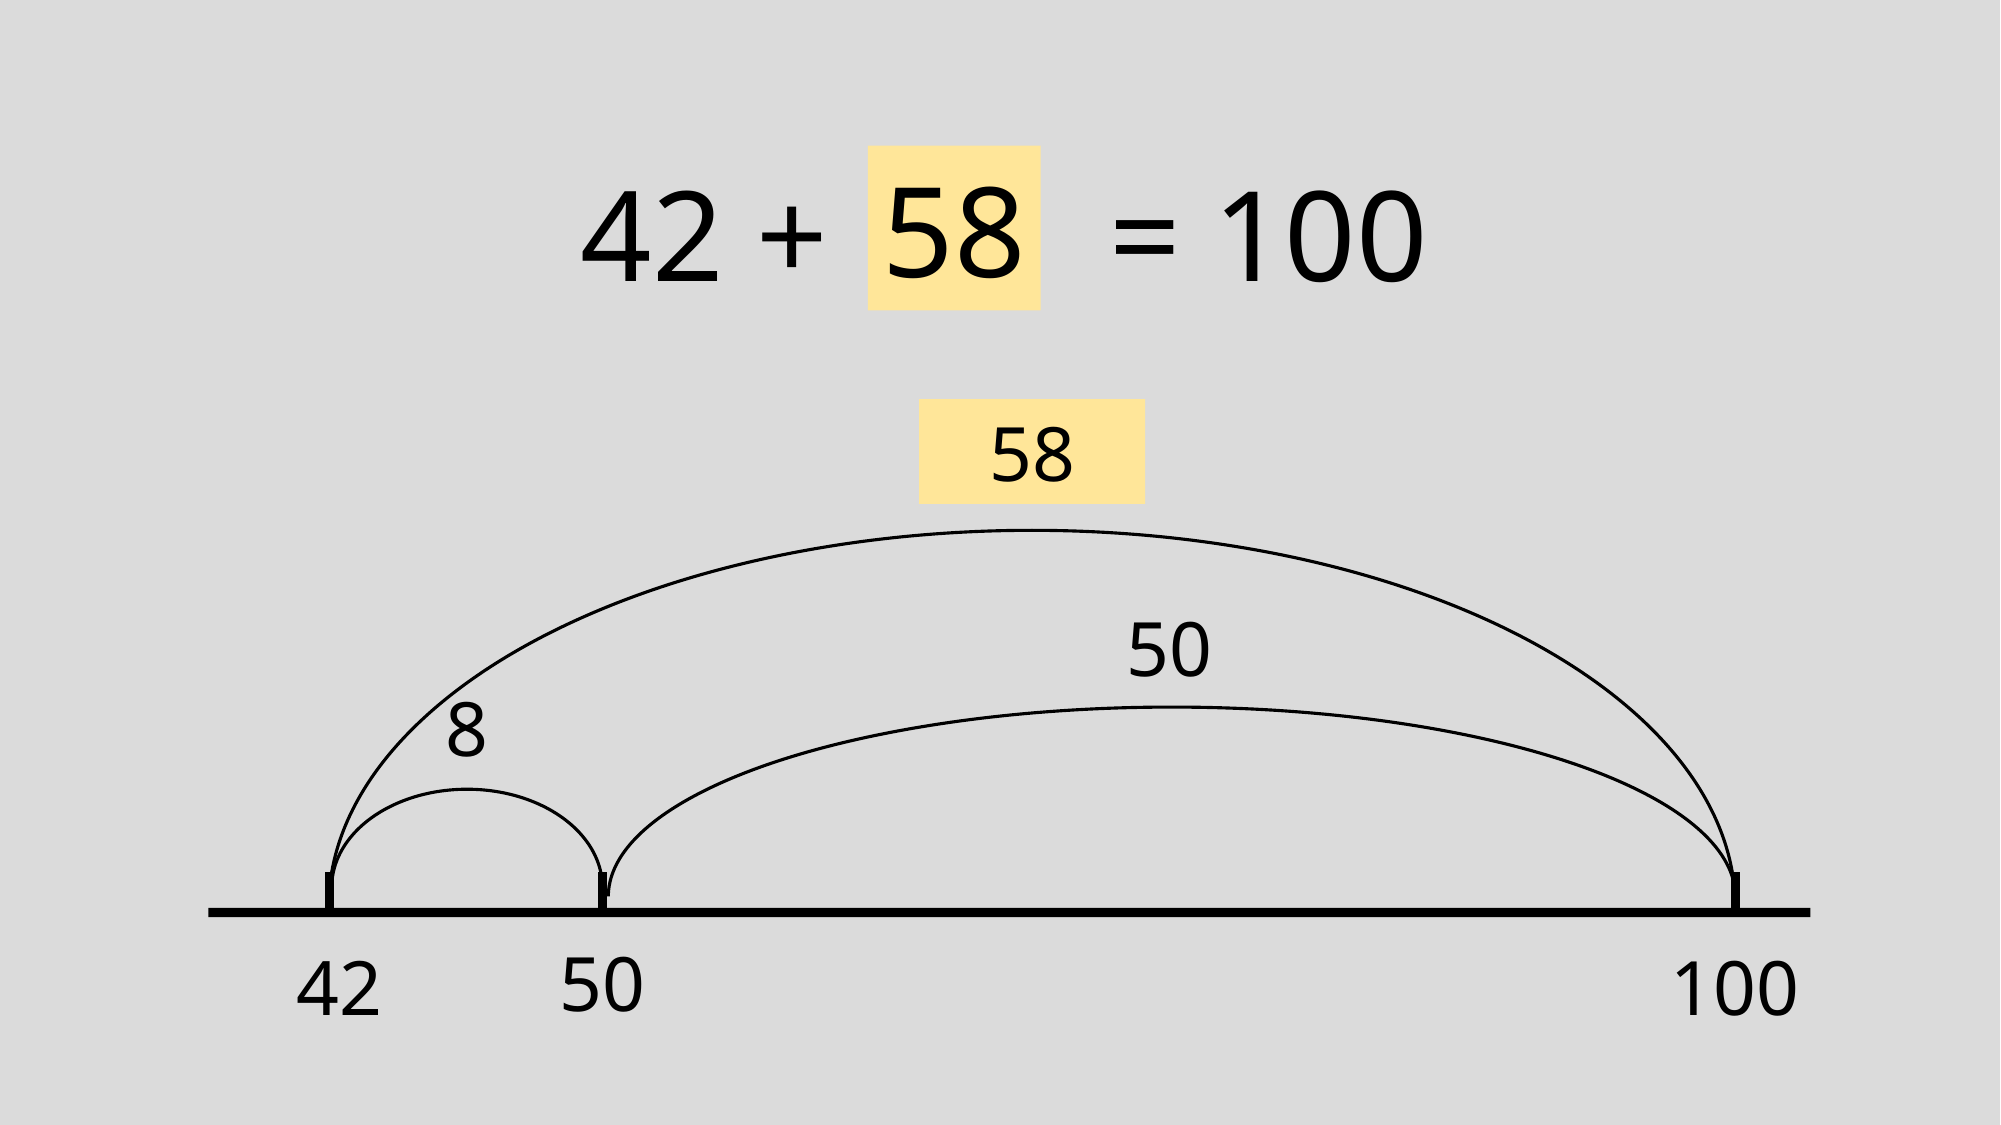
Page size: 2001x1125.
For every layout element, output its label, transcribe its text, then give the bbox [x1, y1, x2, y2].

text_box 8 [430, 674, 504, 780]
text_box 50 [544, 929, 661, 1034]
text_box 42 + ? = 100 [566, 148, 1444, 314]
text_box 58 [867, 145, 1041, 311]
text_box 8 [430, 674, 475, 709]
text_box 50 [1112, 593, 1228, 699]
text_box 58 [919, 399, 1146, 504]
text_box 42 [281, 933, 398, 1038]
text_box 100 [1655, 933, 1815, 1038]
